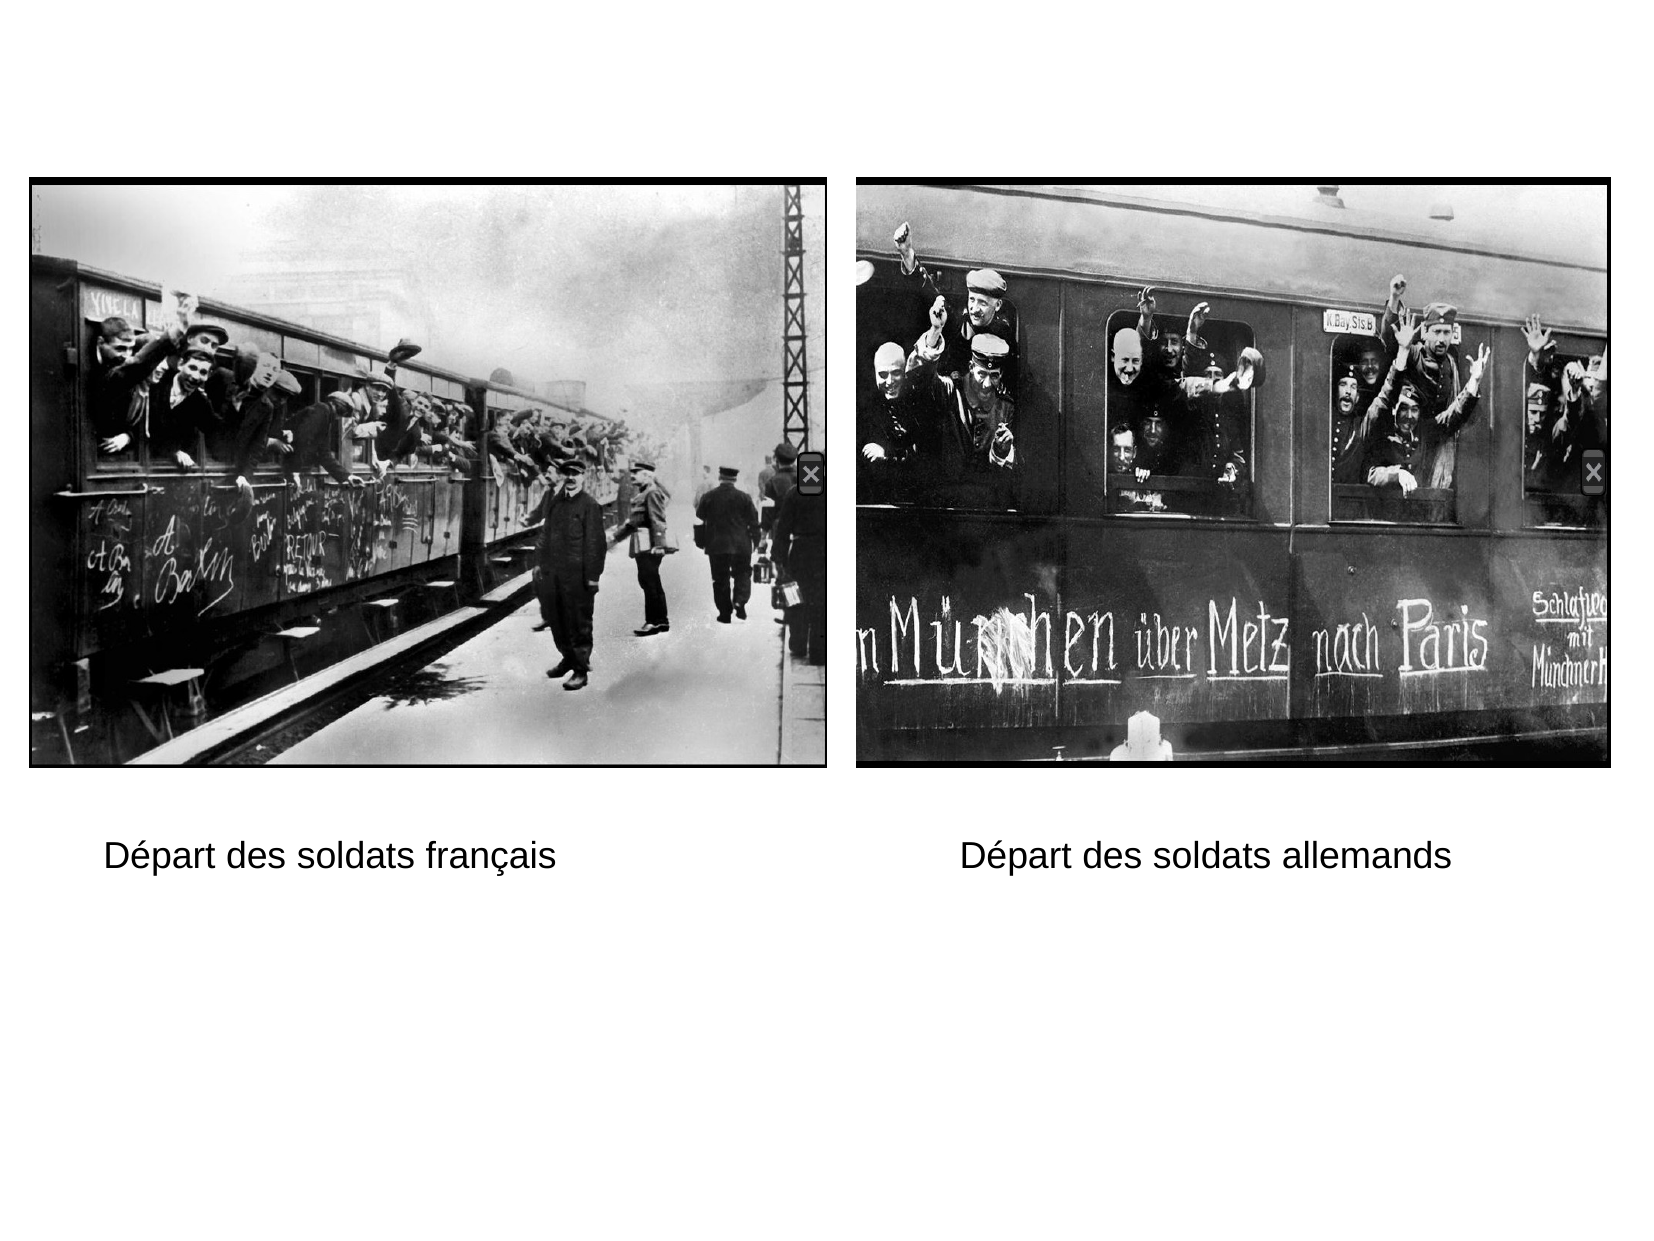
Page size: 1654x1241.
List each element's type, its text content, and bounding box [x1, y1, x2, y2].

text_box Départ des soldats allemands [944, 826, 1625, 884]
text_box Départ des soldats français [88, 826, 798, 884]
picture [29, 177, 827, 768]
picture [856, 177, 1611, 768]
